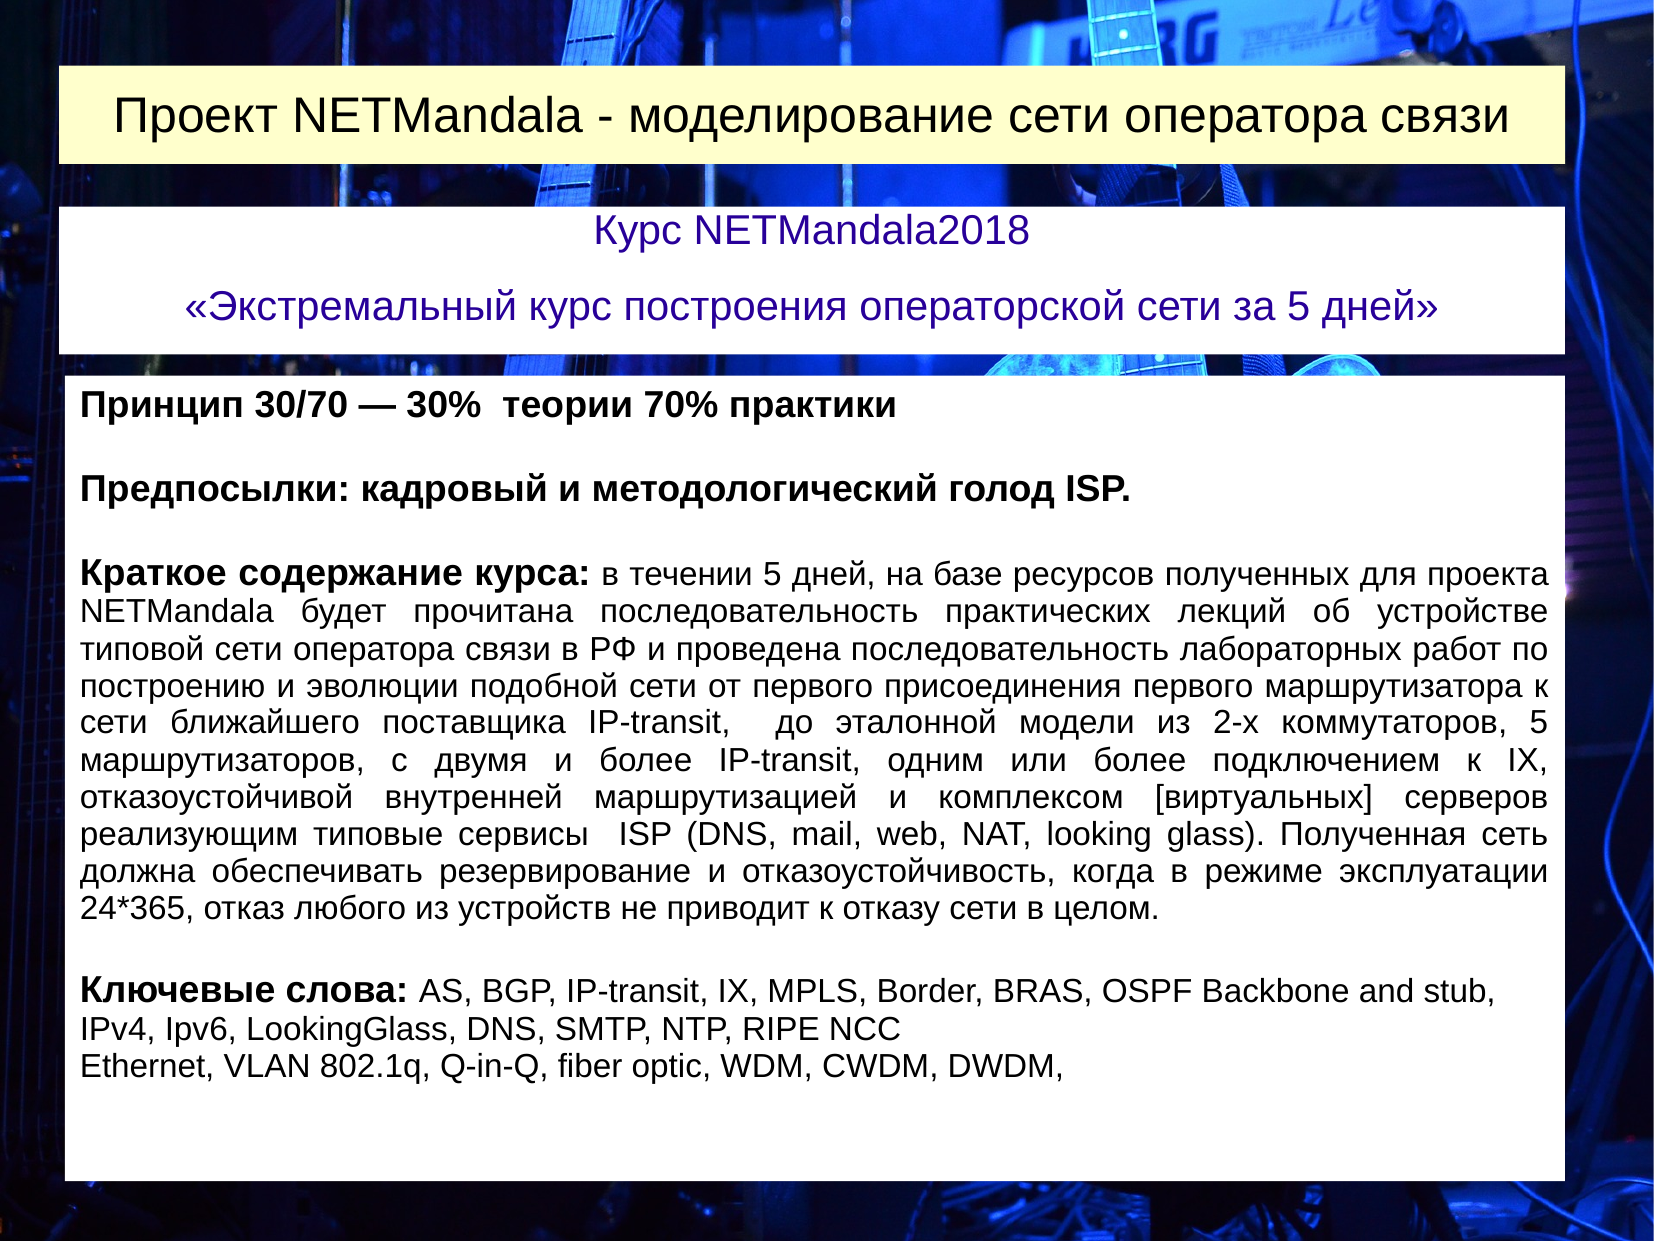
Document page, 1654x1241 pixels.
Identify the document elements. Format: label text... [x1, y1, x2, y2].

text_box Принцип 30/70 — 30% теории 70% практики Предпосылки: кадровый и методологический голод ISP. Краткое содержание курса: в течении 5 дней, на базе ресурсов полученных для проекта NETMandala будет прочитана последовательность практических лекций об устройстве типовой сети оператора связи в РФ и проведена последовательность лабораторных работ по построению и эволюции подобной сети от первого присоединения первого маршрутизатора к сети ближайшего поставщика IP-transit, до эталонной модели из 2-х коммутаторов, 5 маршрутизаторов, с двумя и более IP-transit, одним или более подключением к IX, отказоустойчивой внутренней маршрутизацией и комплексом [виртуальных] серверов реализующим типовые сервисы ISP (DNS, mail, web, NAT, looking glass). Полученная сеть должна обеспечивать резервирование и отказоустойчивость, когда в режиме эксплуатации 24*365, отказ любого из устройств не приводит к отказу сети в целом. Ключевые слова: AS, BGP, IP-transit, IX, MPLS, Border, BRAS, OSPF Backbone and stub, IPv4, Ipv6, LookingGlass, DNS, SMTP, NTP, RIPE NCC Ethernet, VLAN 802.1q, Q-in-Q, fiber optic, WDM, CWDM, DWDM, [64, 375, 1565, 1182]
title Проект NETMandala - моделирование сети оператора связи [59, 65, 1566, 164]
list Курс NETMandala2018 «Экстремальный курс построения операторской сети за 5 дней» [59, 206, 1565, 355]
picture [0, 0, 1654, 1241]
